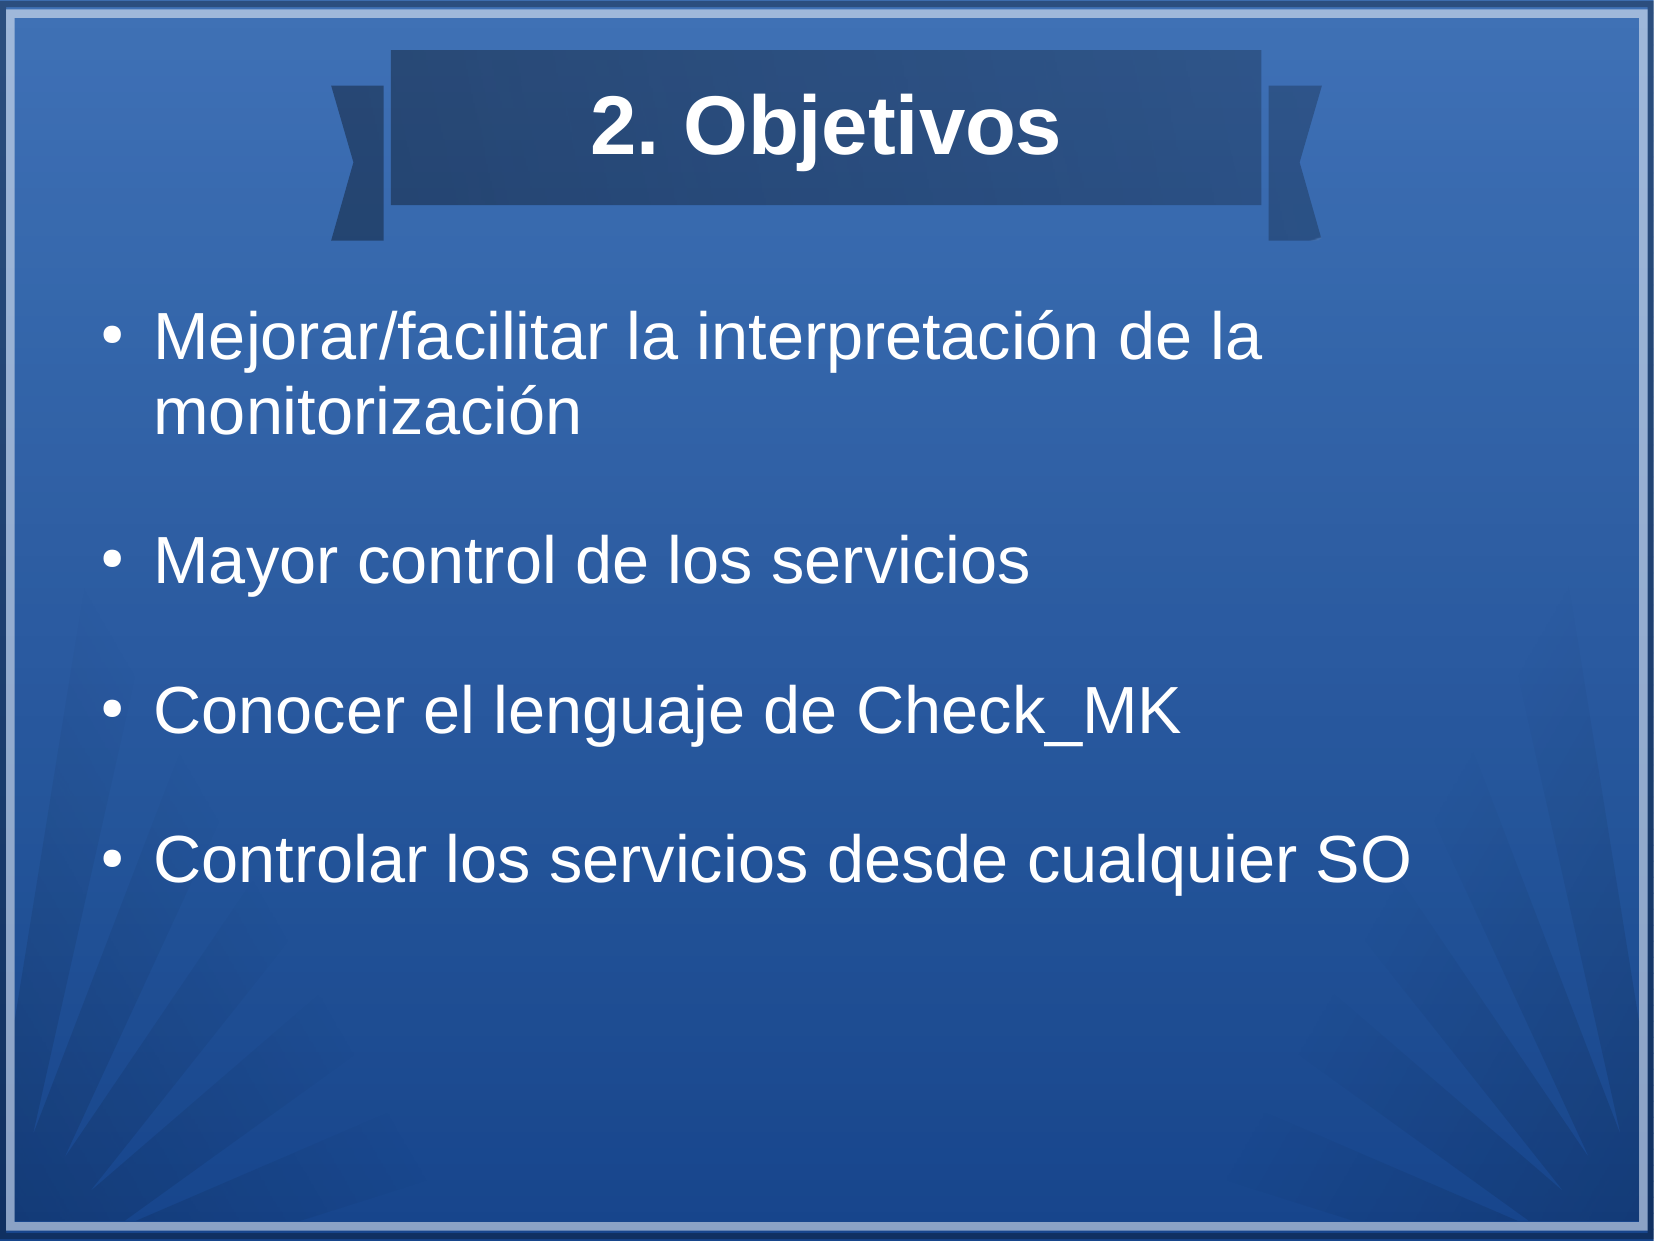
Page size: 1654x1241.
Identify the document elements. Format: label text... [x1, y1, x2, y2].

title 2. Objetivos [389, 47, 1264, 205]
list Mejorar/facilitar la interpretación de la monitorización Mayor control de los servicios Conocer el lenguaje de Check_MK Controlar los servicios desde cualquier SO [82, 299, 1571, 1241]
